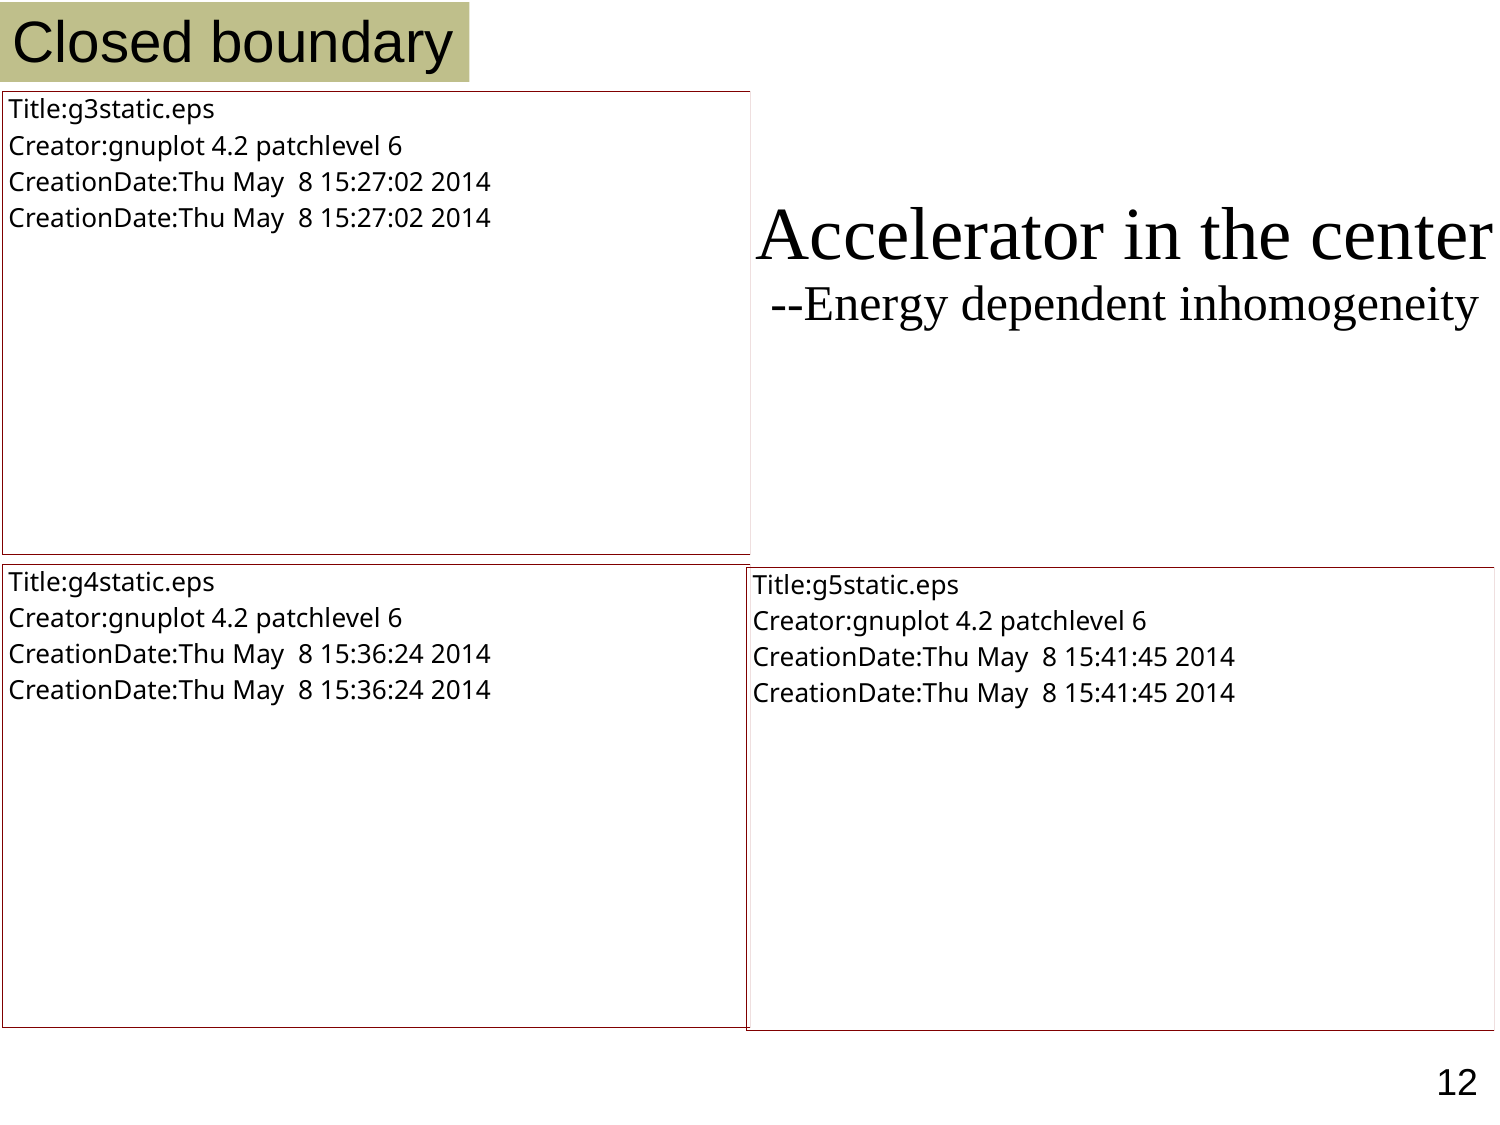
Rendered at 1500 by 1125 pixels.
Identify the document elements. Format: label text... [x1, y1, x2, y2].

picture [0, 89, 751, 555]
text_box <number> [1356, 1054, 1500, 1125]
title Accelerator in the center --Energy dependent inhomogeneity [751, 167, 1500, 356]
text_box Closed boundary [0, 2, 470, 82]
picture [0, 562, 1495, 1031]
